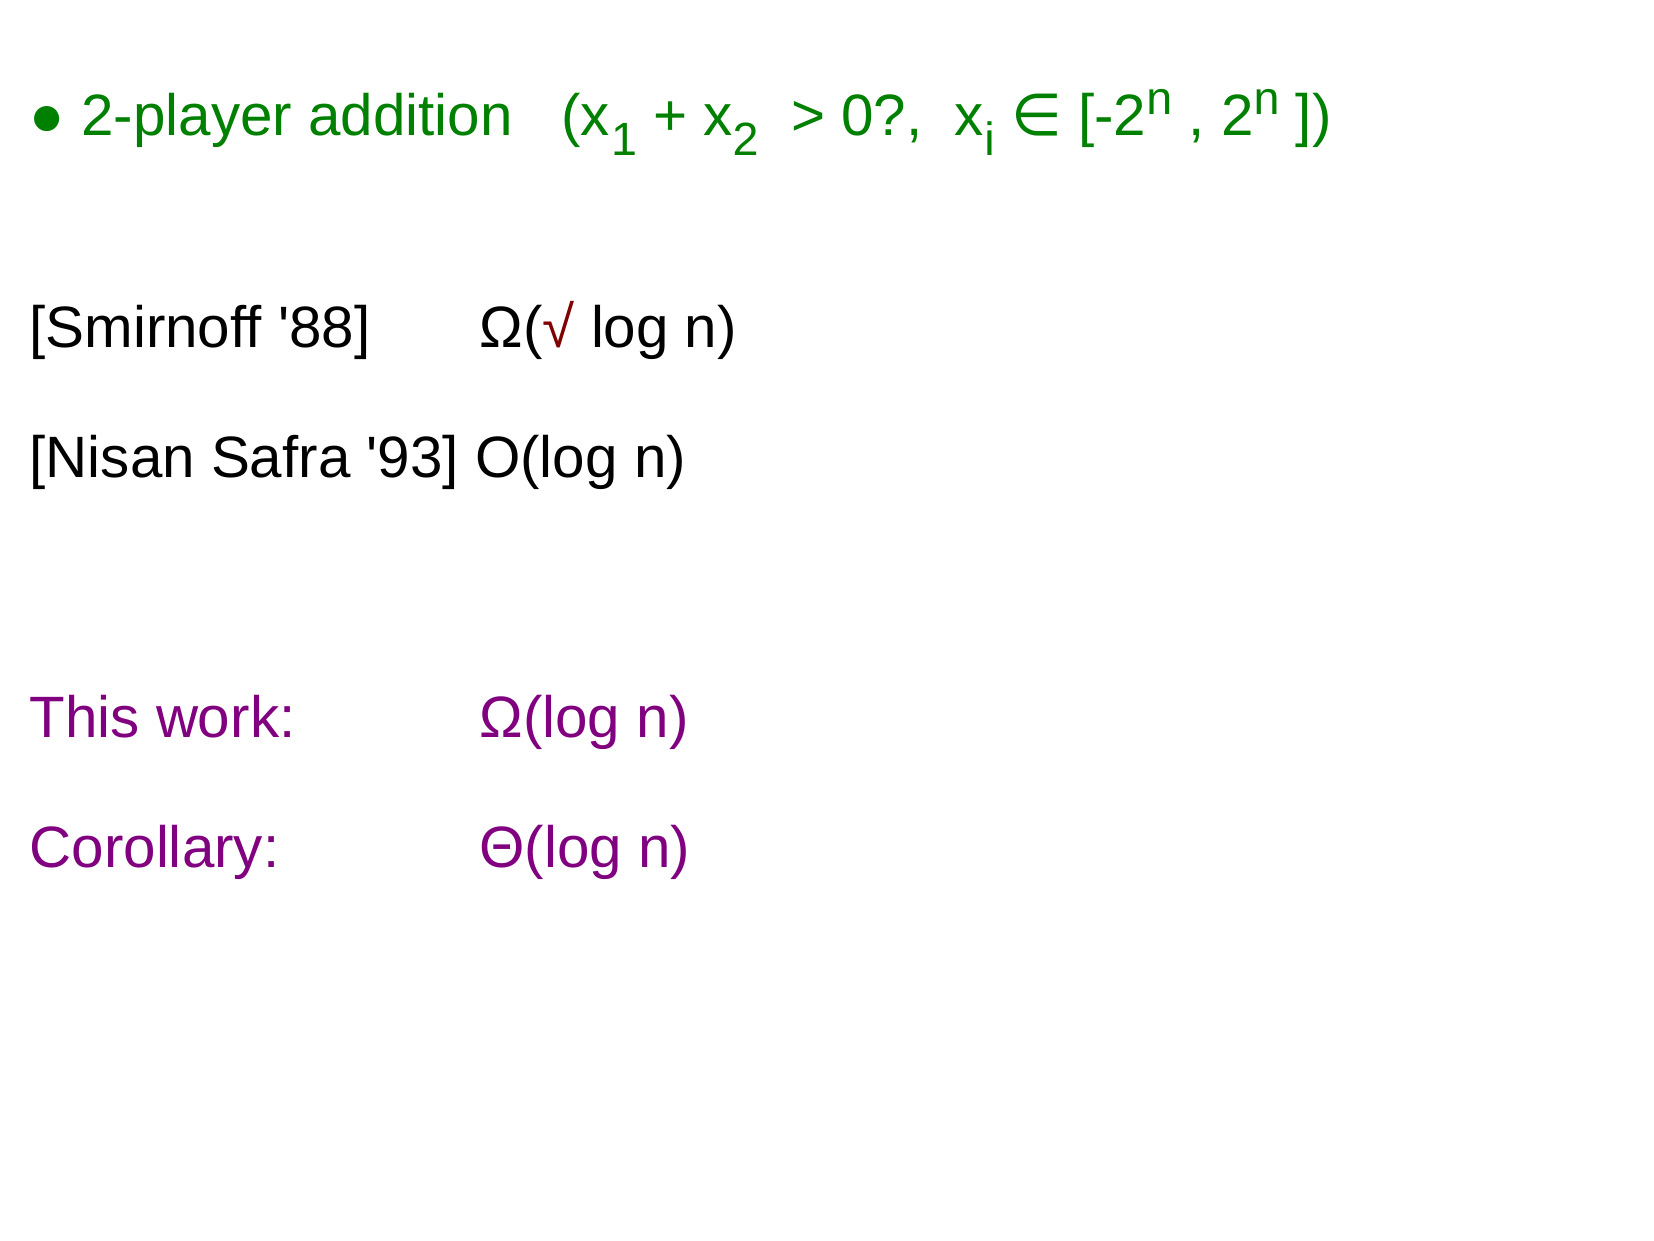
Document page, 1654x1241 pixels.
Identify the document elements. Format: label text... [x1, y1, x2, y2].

text_box ● 2-player addition (x1 + x2 > 0?, xi ∈ [-2n , 2n ]) [Smirnoff '88] Ω(√ log n) [Nisan Safra '93] O(log n) This work: Ω(log n) Corollary: Θ(log n) [15, 0, 1636, 1241]
